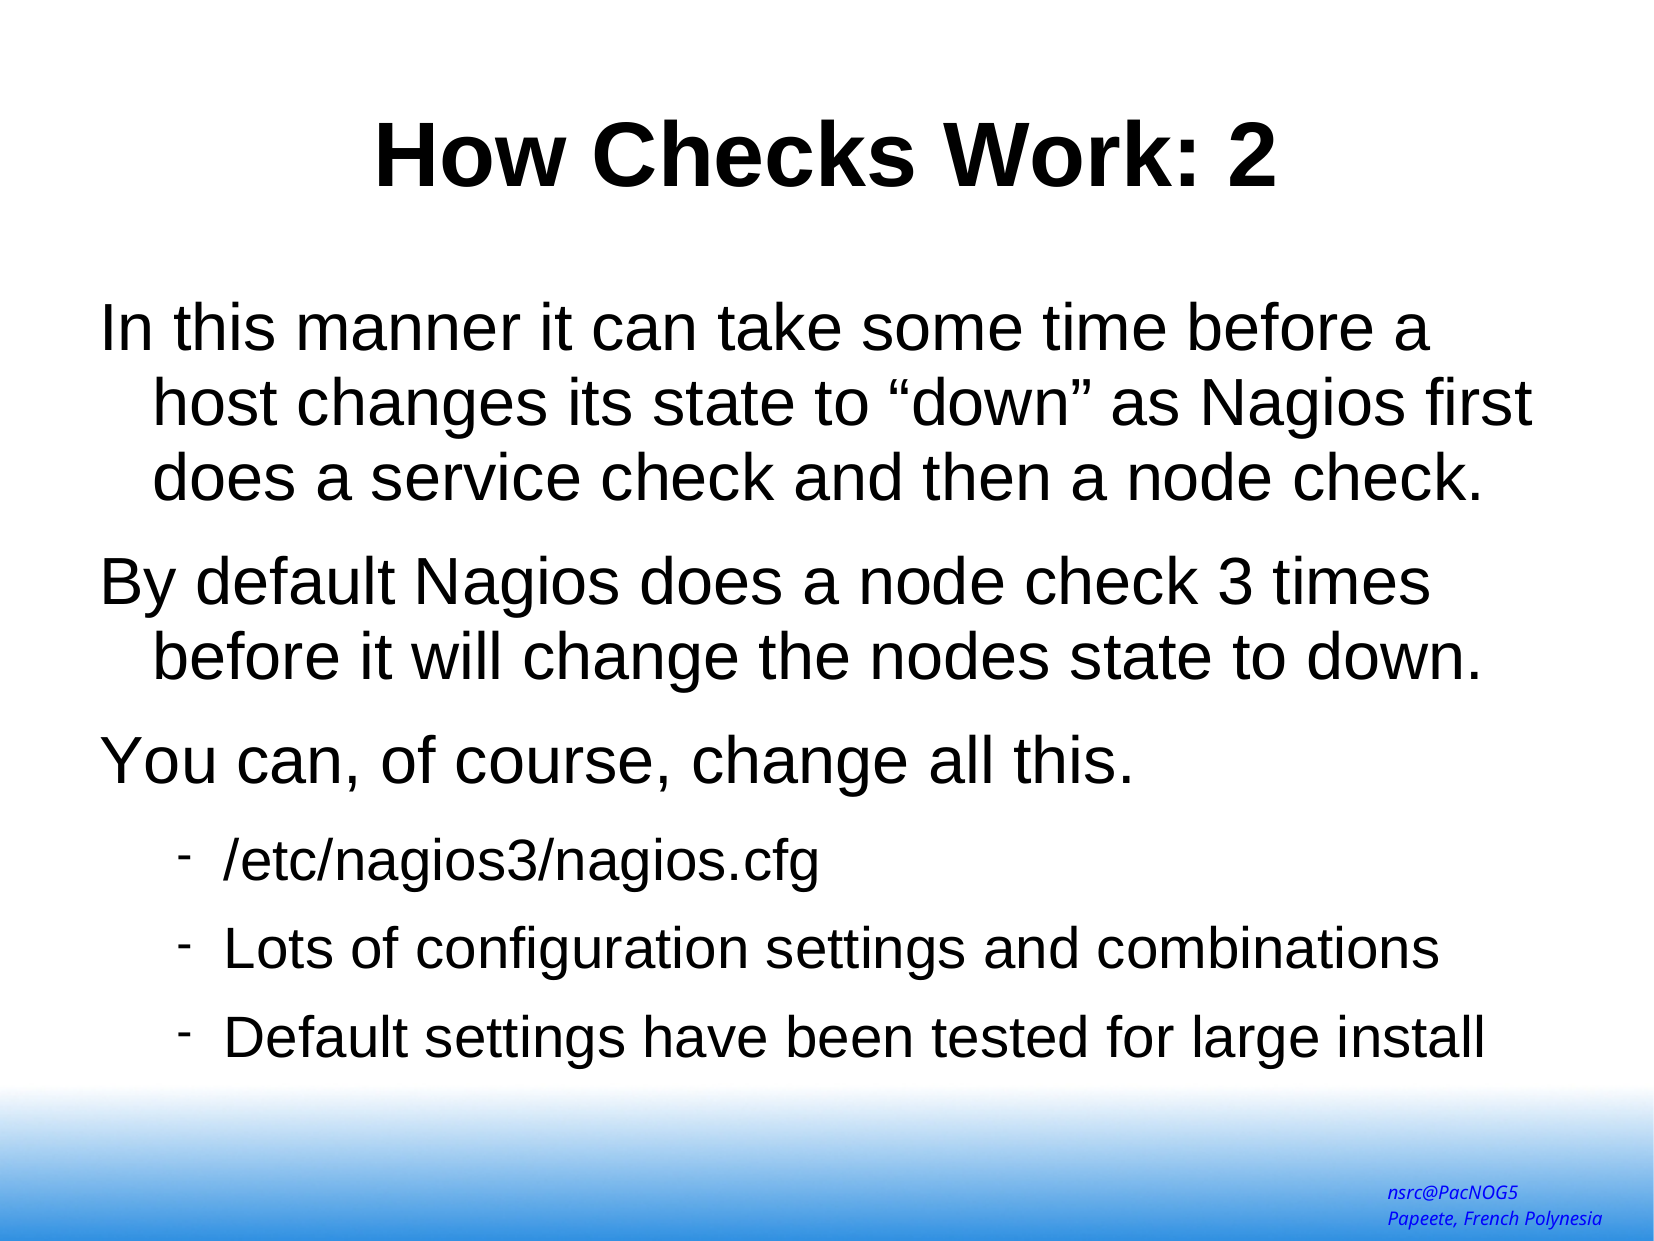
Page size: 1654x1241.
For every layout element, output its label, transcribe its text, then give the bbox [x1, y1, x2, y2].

title How Checks Work: 2 [82, 49, 1571, 257]
picture [0, 1083, 1654, 1241]
list In this manner it can take some time before a host changes its state to “down” as Nagios first does a service check and then a node check. By default Nagios does a node check 3 times before it will change the nodes state to down. You can, of course, change all this. /etc/nagios3/nagios.cfg Lots of configuration settings and combinations Default settings have been tested for large install [82, 290, 1571, 1071]
